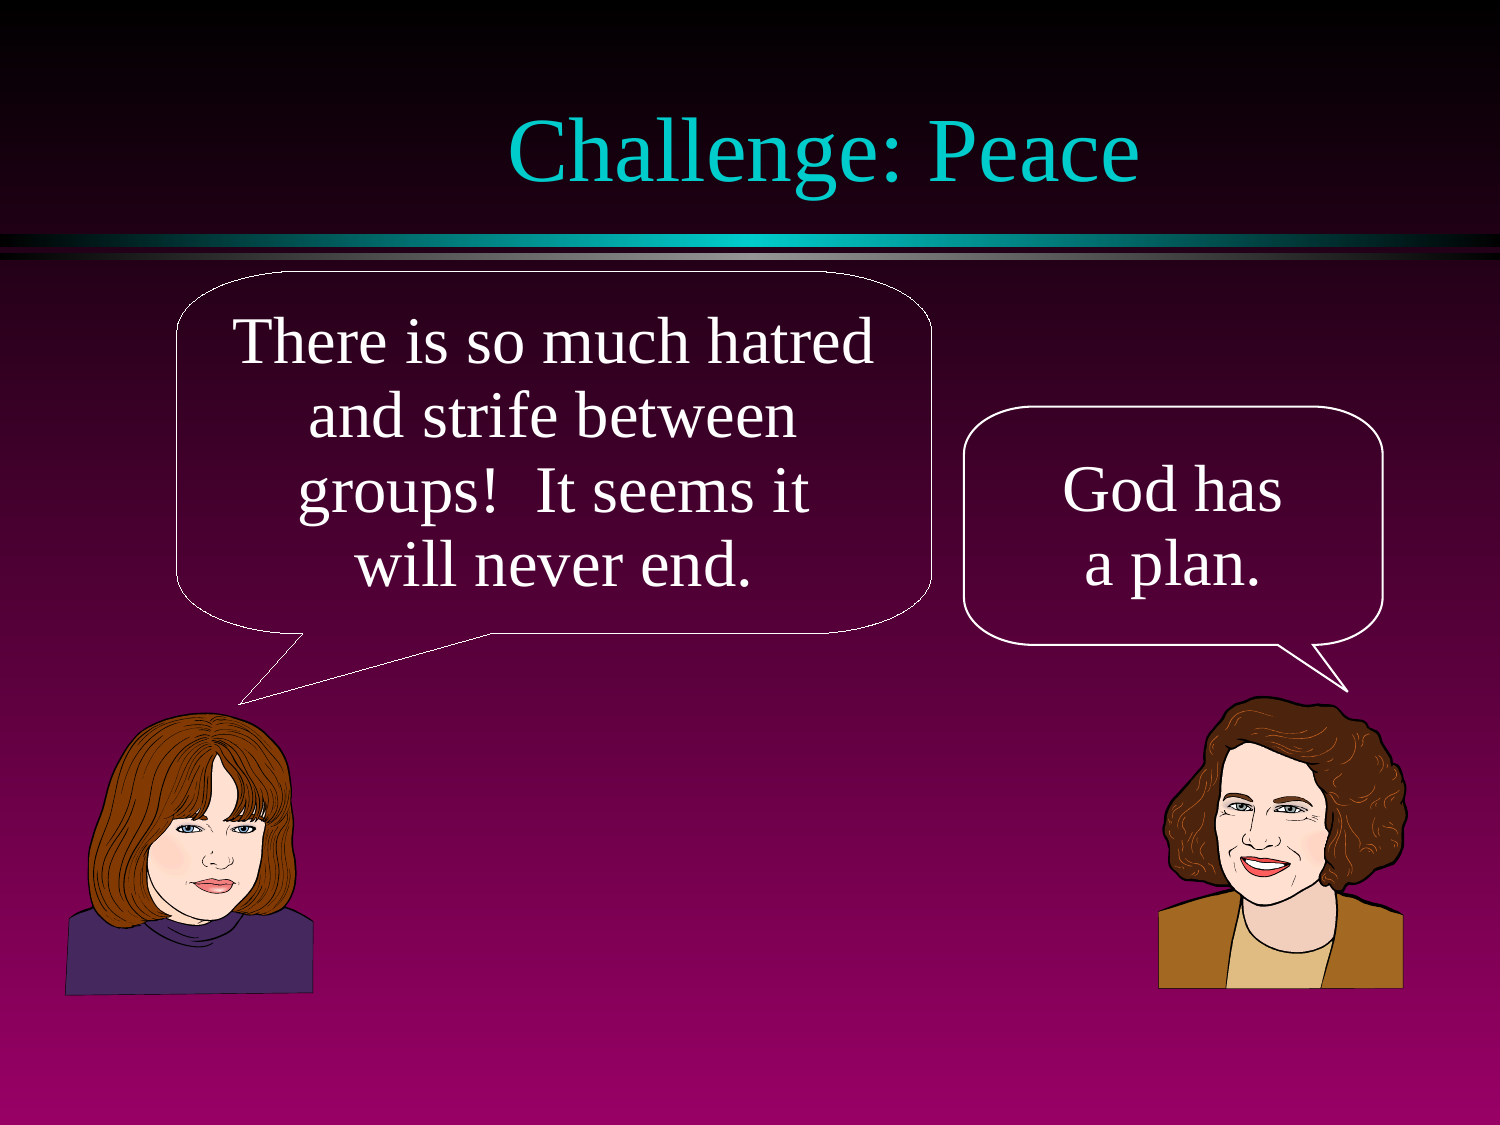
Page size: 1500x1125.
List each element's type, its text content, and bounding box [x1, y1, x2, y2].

text_box God has a plan. [963, 406, 1383, 692]
chart [64, 712, 314, 996]
chart [1158, 695, 1408, 989]
title Challenge: Peace [187, 56, 1463, 244]
text_box There is so much hatred and strife between groups! It seems it will never end. [176, 271, 932, 705]
